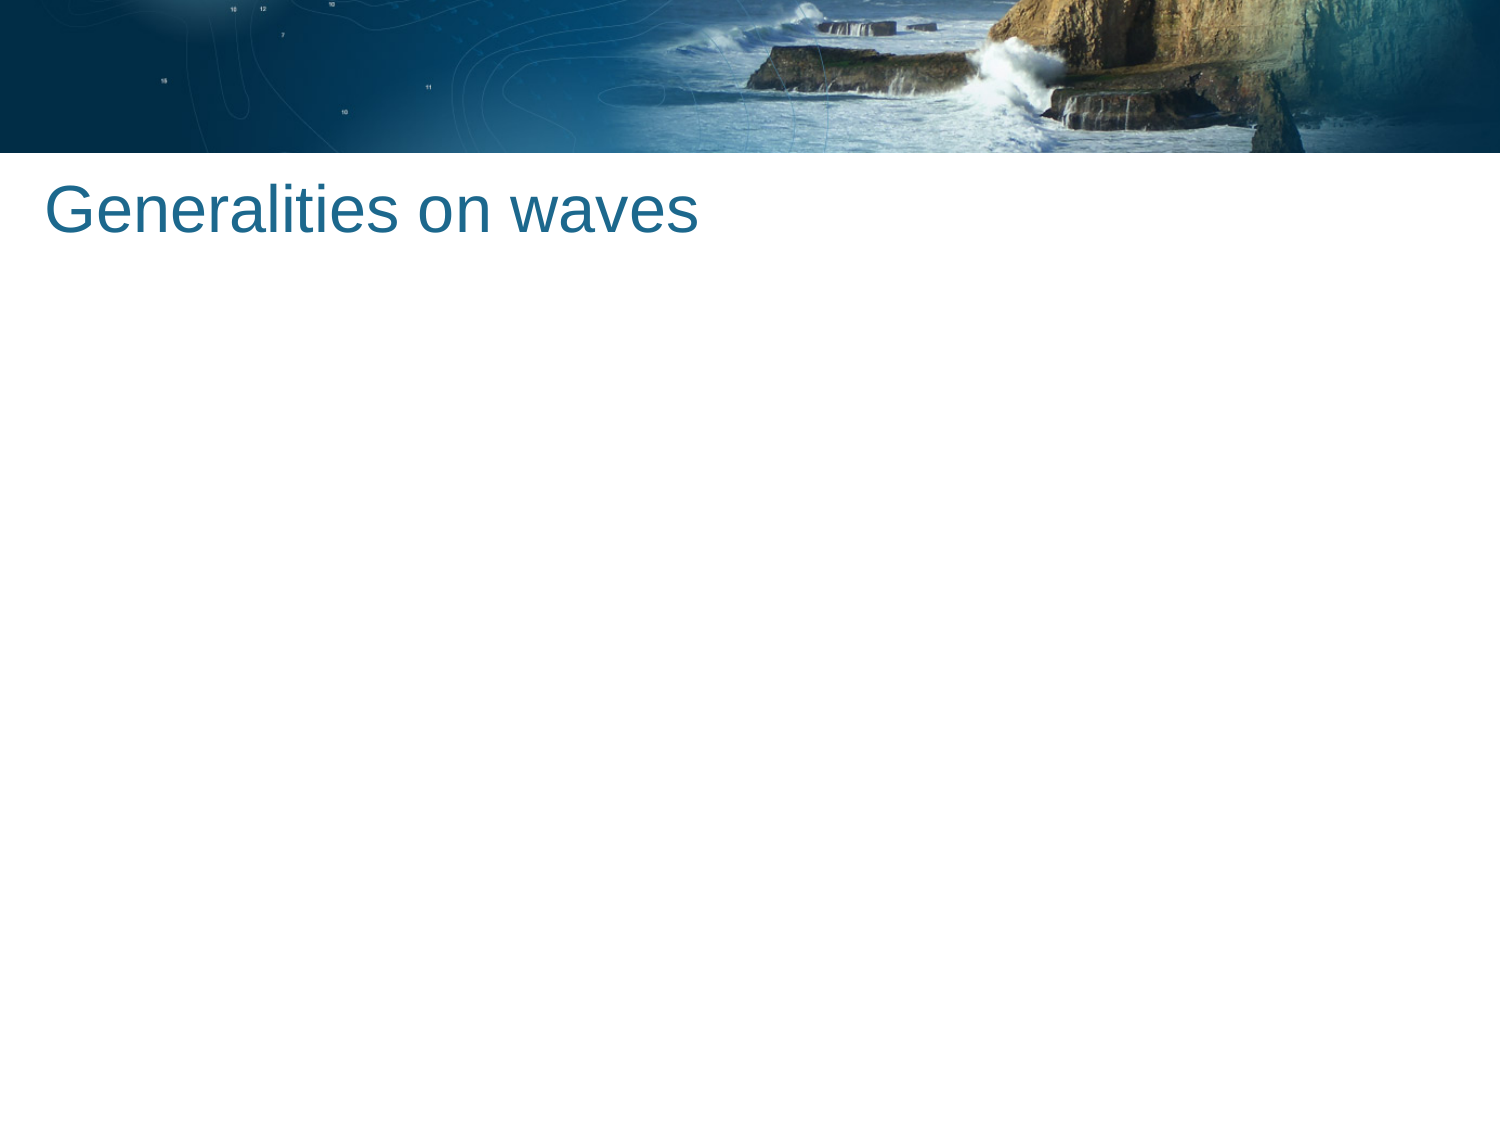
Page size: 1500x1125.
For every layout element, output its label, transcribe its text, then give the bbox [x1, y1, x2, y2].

title Generalities on waves [29, 118, 1214, 294]
picture [0, 0, 1500, 153]
